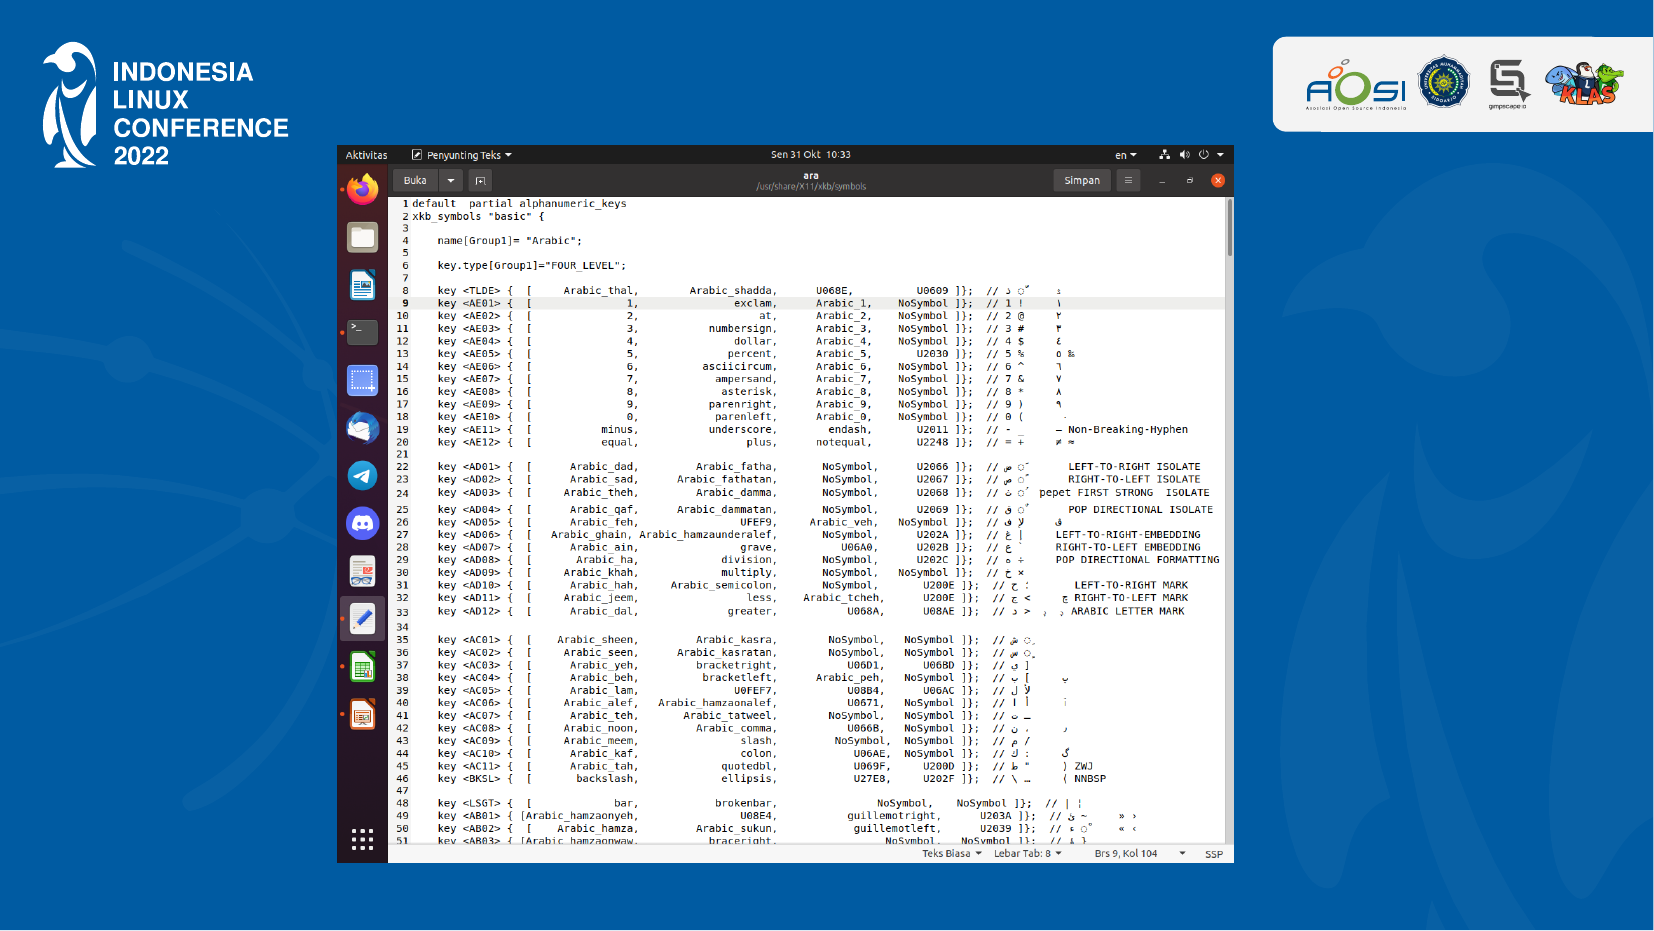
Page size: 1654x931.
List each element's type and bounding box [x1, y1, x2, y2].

picture [1417, 54, 1471, 108]
picture [1545, 62, 1624, 105]
picture [337, 145, 1234, 863]
